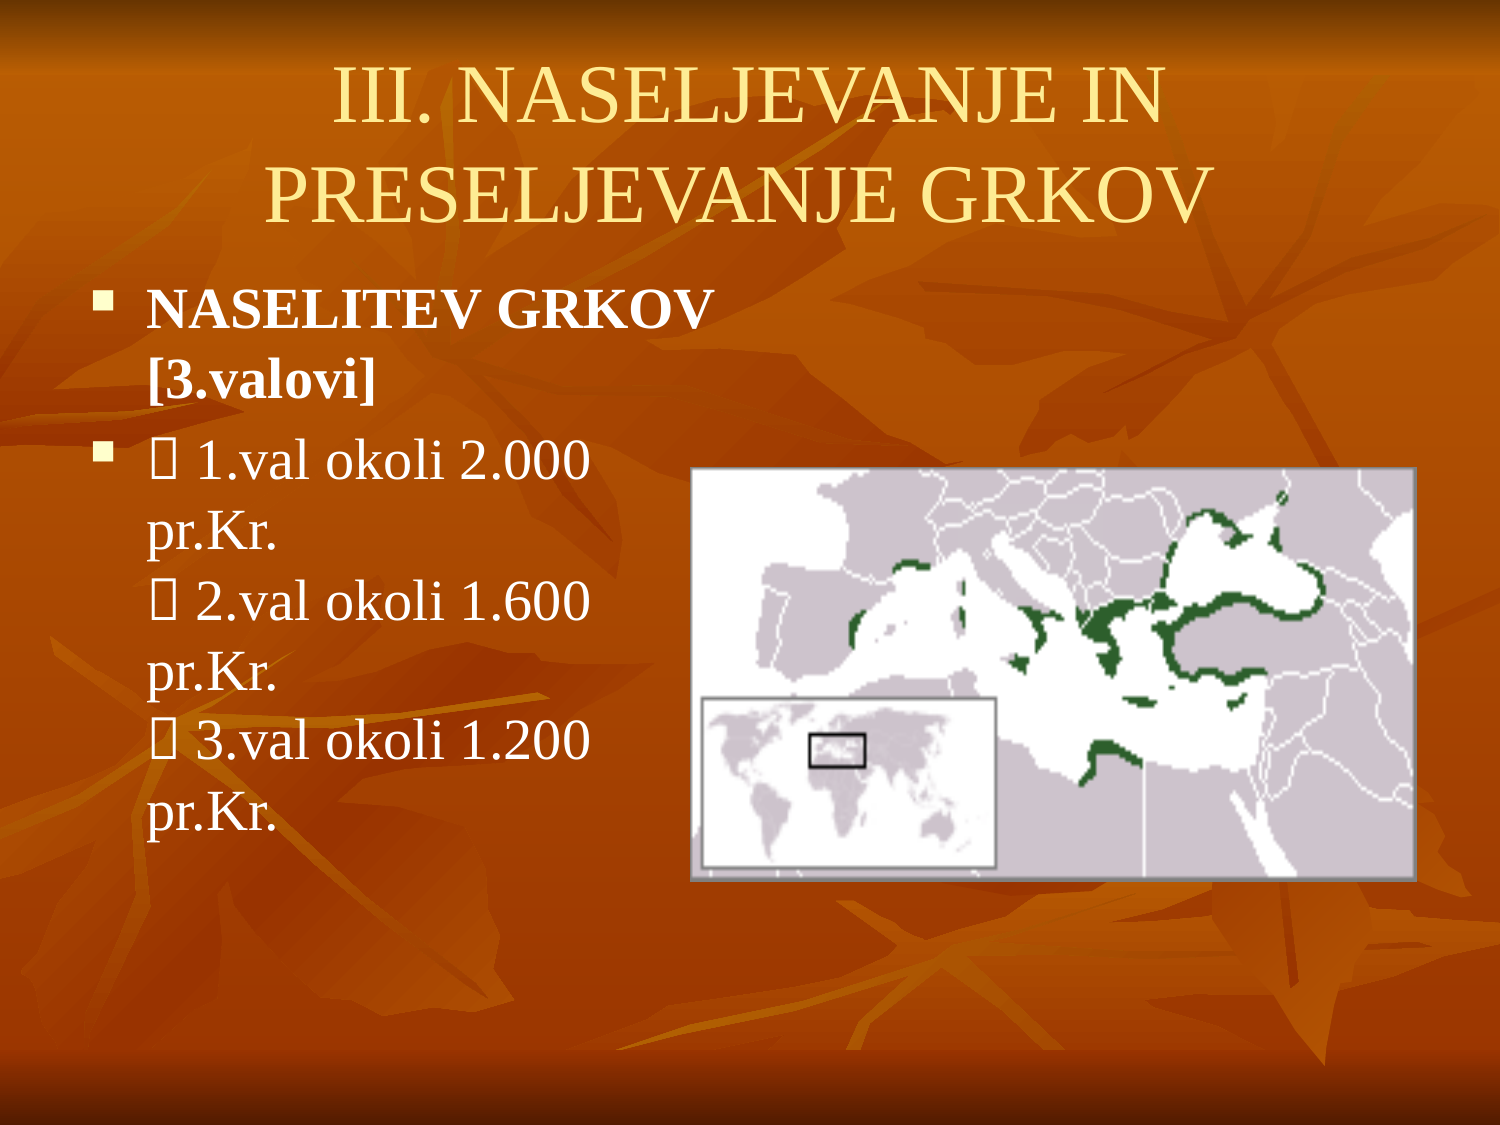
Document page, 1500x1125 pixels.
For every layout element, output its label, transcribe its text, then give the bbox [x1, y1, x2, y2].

list NASELITEV GRKOV [3.valovi]  1.val okoli 2.000 pr.Kr.  2.val okoli 1.600 pr.Kr.  3.val okoli 1.200 pr.Kr. [75, 262, 738, 1006]
picture [690, 467, 1417, 882]
title III. NASELJEVANJE IN PRESELJEVANJE GRKOV [75, 45, 1425, 234]
